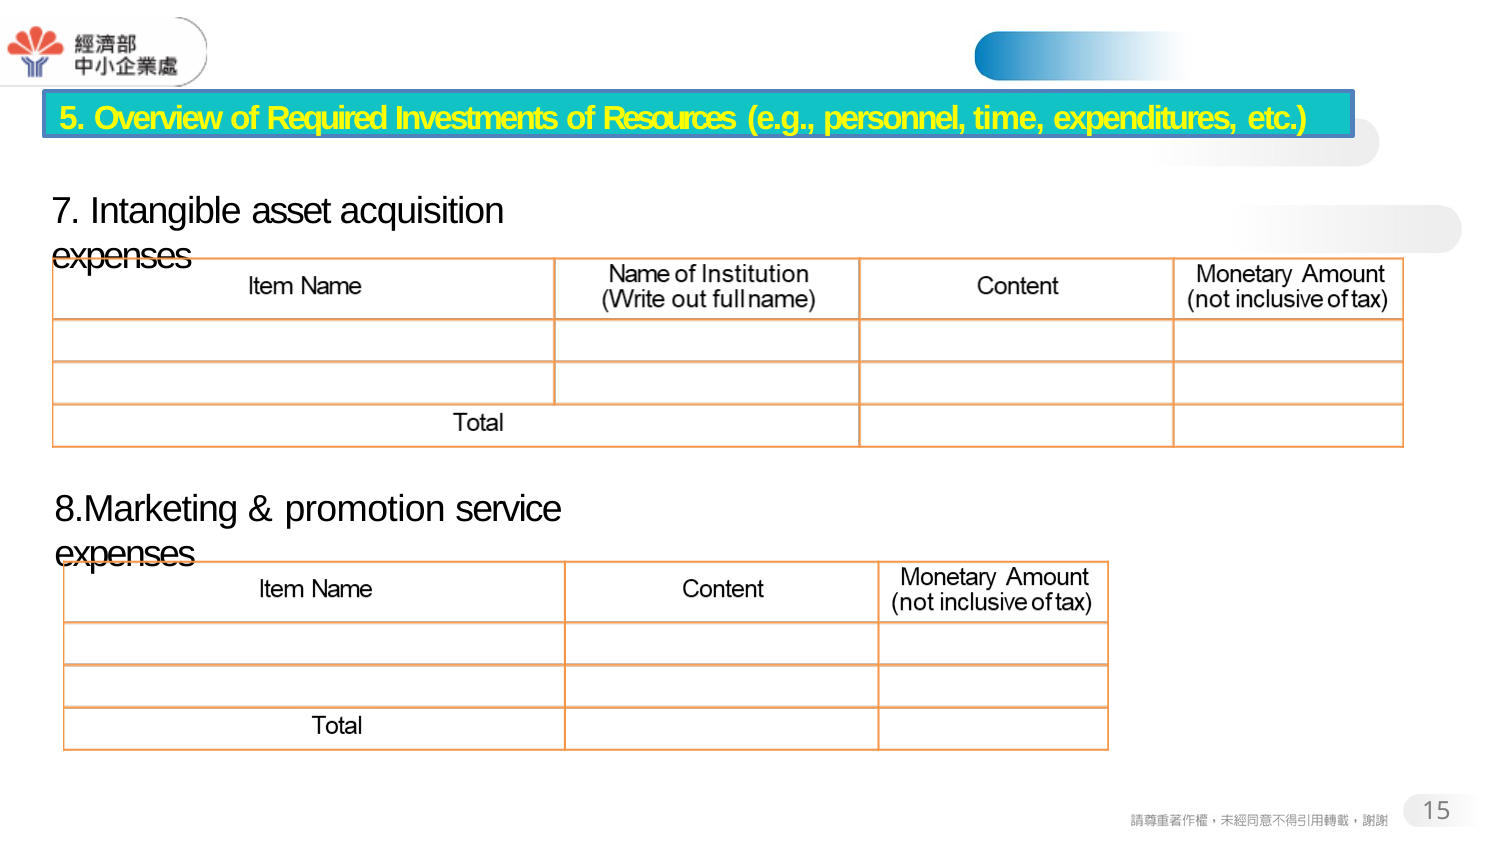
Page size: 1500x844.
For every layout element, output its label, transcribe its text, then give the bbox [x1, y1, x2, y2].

picture [52, 249, 1404, 452]
picture [63, 552, 1109, 755]
text_box [975, 31, 1479, 826]
text_box 7. Intangible asset acquisition expenses [49, 184, 653, 234]
text_box [0, 18, 207, 87]
text_box 15 [1417, 790, 1454, 828]
text_box 8.Marketing & promotion service expenses [52, 481, 711, 531]
text_box 5. Overview of Required Investments of Resources (e.g., personnel, time, expenditures, etc.) [44, 91, 1353, 137]
